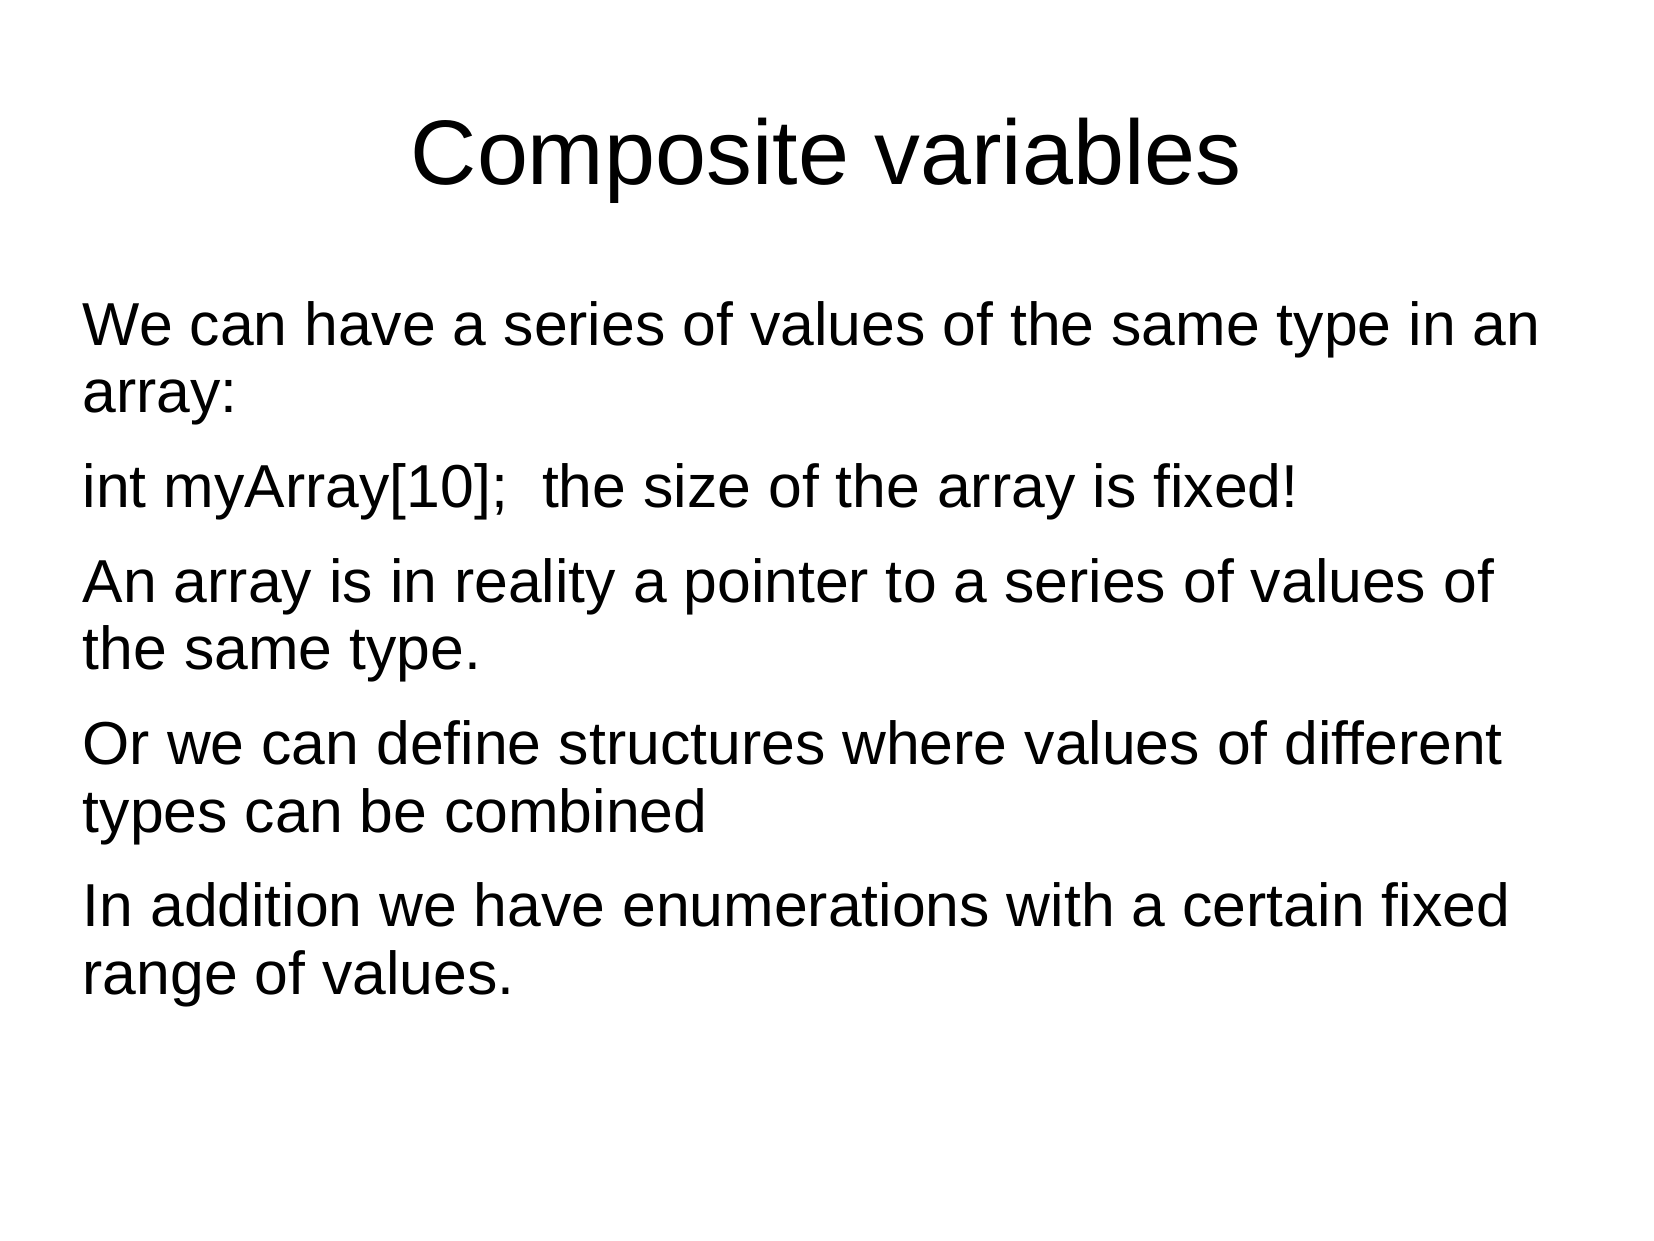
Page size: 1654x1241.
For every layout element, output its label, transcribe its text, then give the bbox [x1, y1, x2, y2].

title Composite variables [82, 49, 1571, 257]
list We can have a series of values of the same type in an array: int myArray[10]; the size of the array is fixed! An array is in reality a pointer to a series of values of the same type. Or we can define structures where values of different types can be combined In addition we have enumerations with a certain fixed range of values. [82, 290, 1571, 1010]
